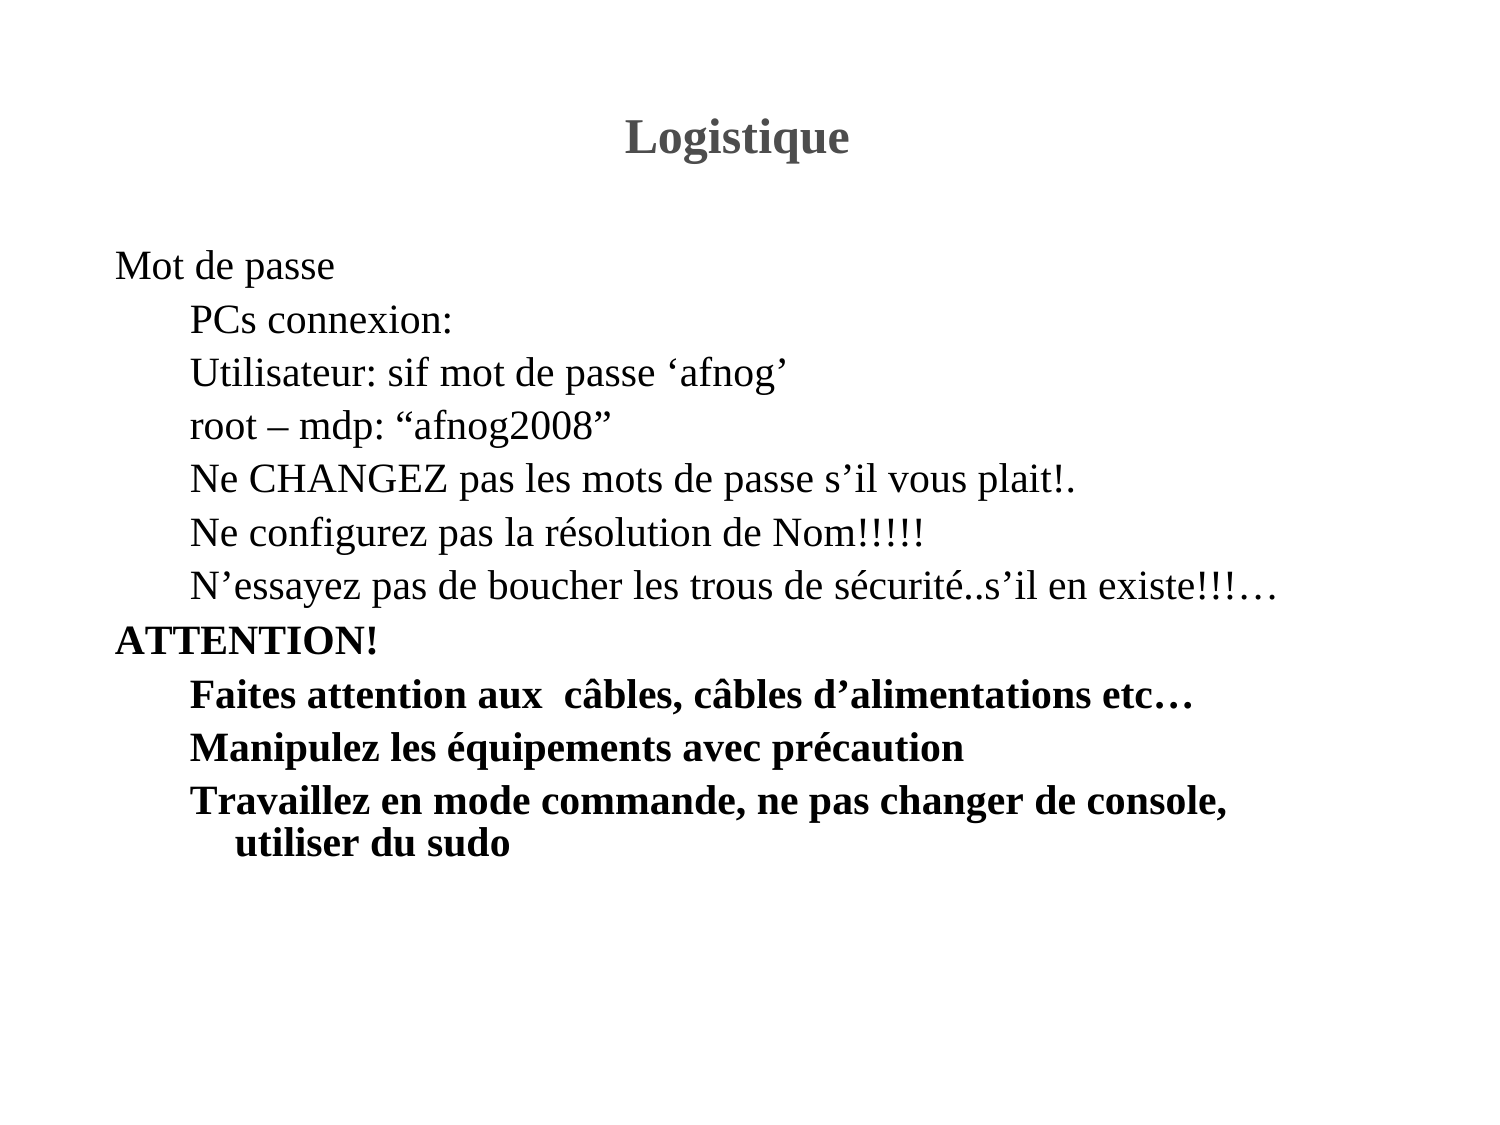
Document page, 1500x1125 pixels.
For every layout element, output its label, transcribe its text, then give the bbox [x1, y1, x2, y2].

list Mot de passe PCs connexion: Utilisateur: sif mot de passe ‘afnog’ root – mdp: “afnog2008” Ne CHANGEZ pas les mots de passe s’il vous plait!. Ne configurez pas la résolution de Nom!!!!! N’essayez pas de boucher les trous de sécurité..s’il en existe!!!… ATTENTION! Faites attention aux câbles, câbles d’alimentations etc… Manipulez les équipements avec précaution Travaillez en mode commande, ne pas changer de console, utiliser du sudo [99, 237, 1375, 929]
title Logistique [99, 101, 1375, 174]
